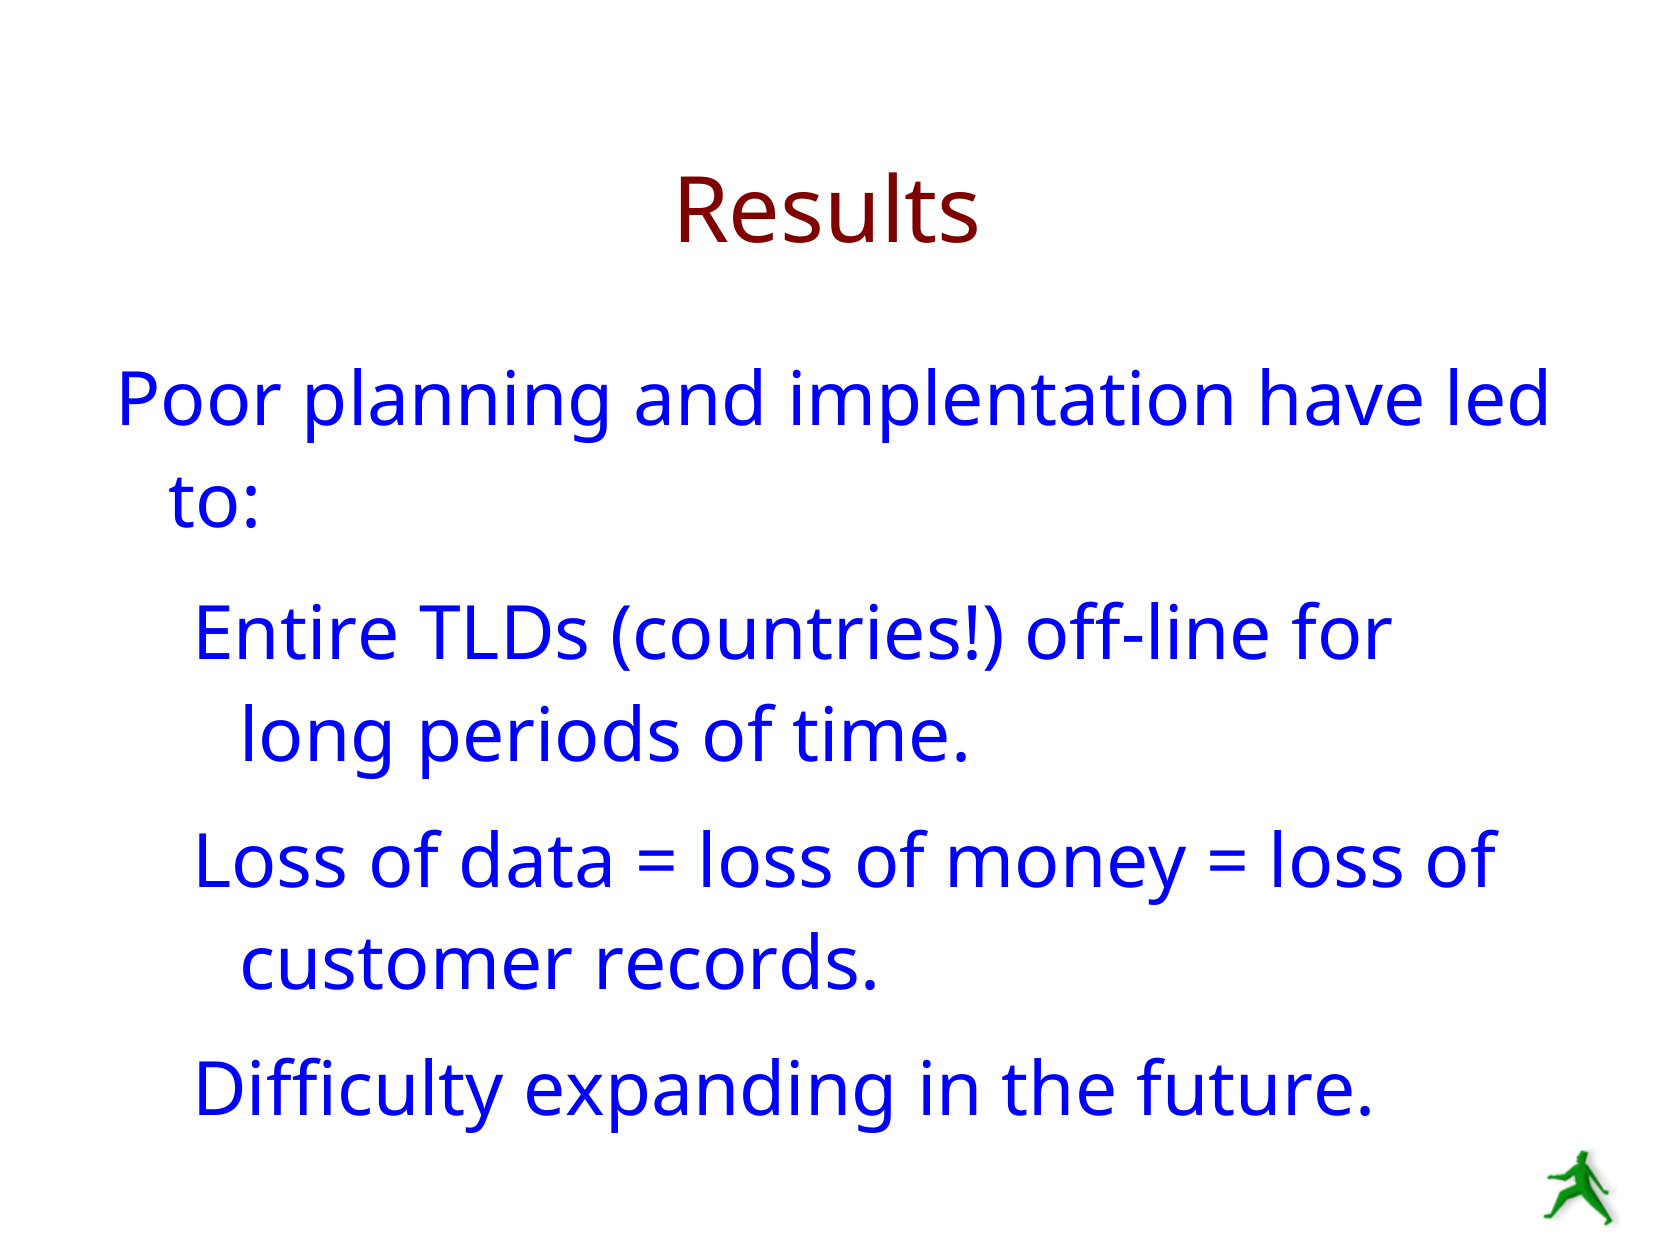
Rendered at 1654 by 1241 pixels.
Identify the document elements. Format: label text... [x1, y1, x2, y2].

picture [1541, 1135, 1633, 1228]
list Poor planning and implentation have led to: Entire TLDs (countries!) off-line for long periods of time. Loss of data = loss of money = loss of customer records. Difficulty expanding in the future. [97, 344, 1569, 1031]
title Results [121, 102, 1533, 311]
